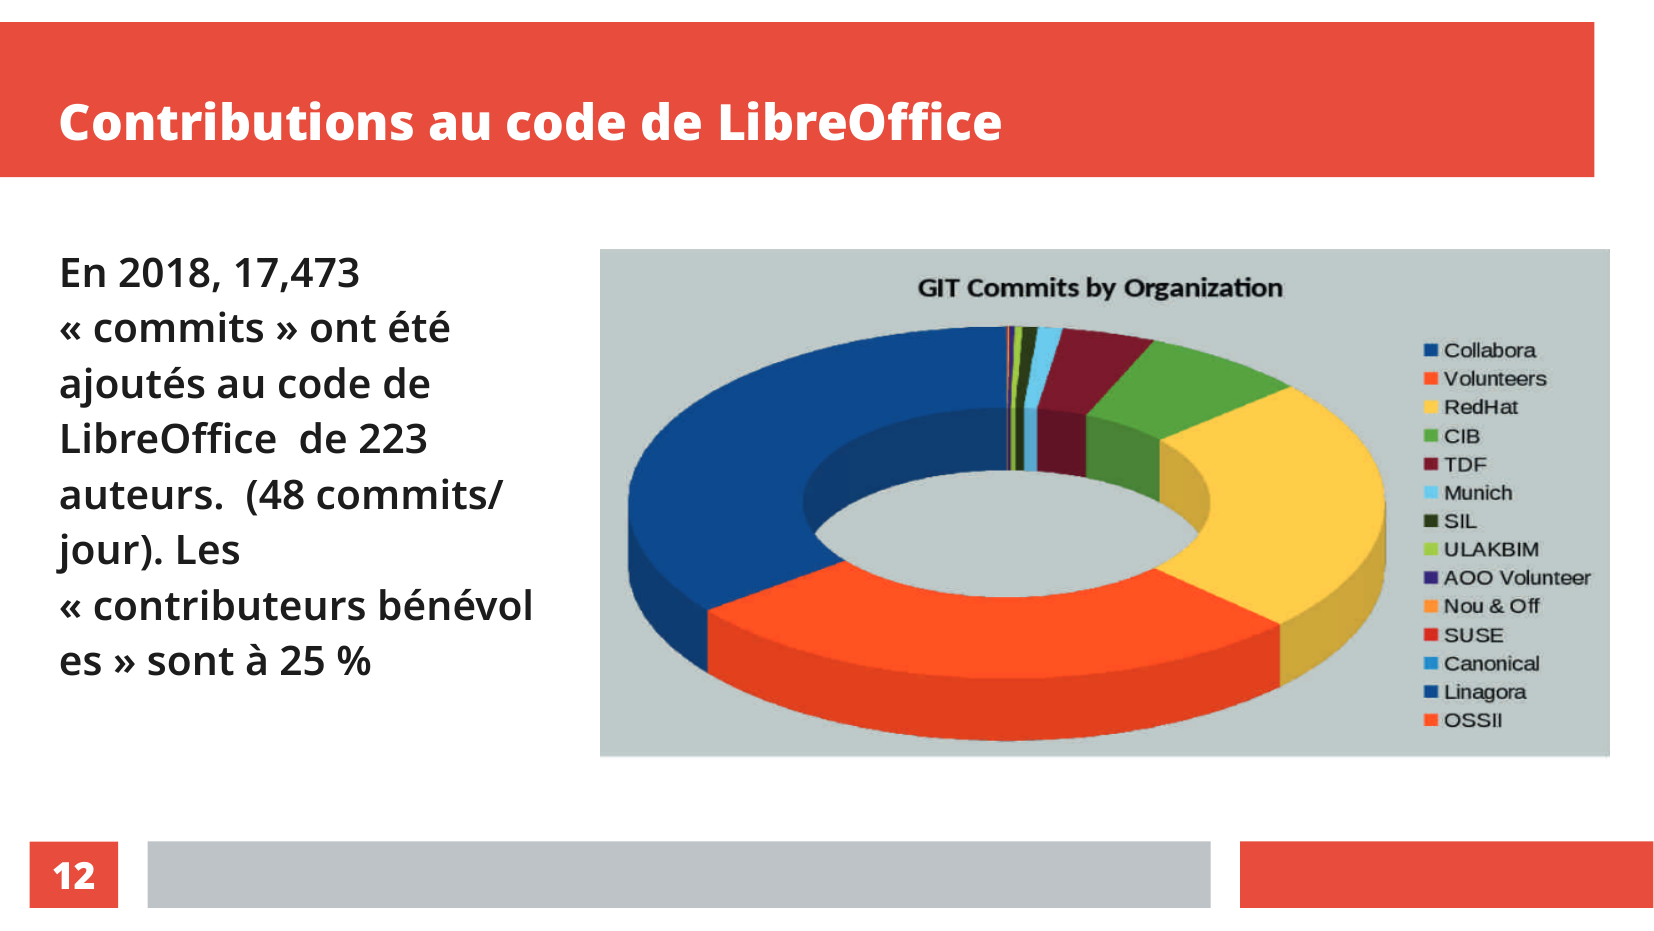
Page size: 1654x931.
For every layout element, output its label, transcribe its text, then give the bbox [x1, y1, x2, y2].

picture [600, 249, 1610, 760]
title Contributions au code de LibreOffice [59, 44, 1595, 156]
list En 2018, 17,473 « commits » ont été ajoutés au code de LibreOffice de 223 auteurs. (48 commits/ jour). Les « contributeurs bénévoles » sont à 25 % [59, 243, 559, 820]
